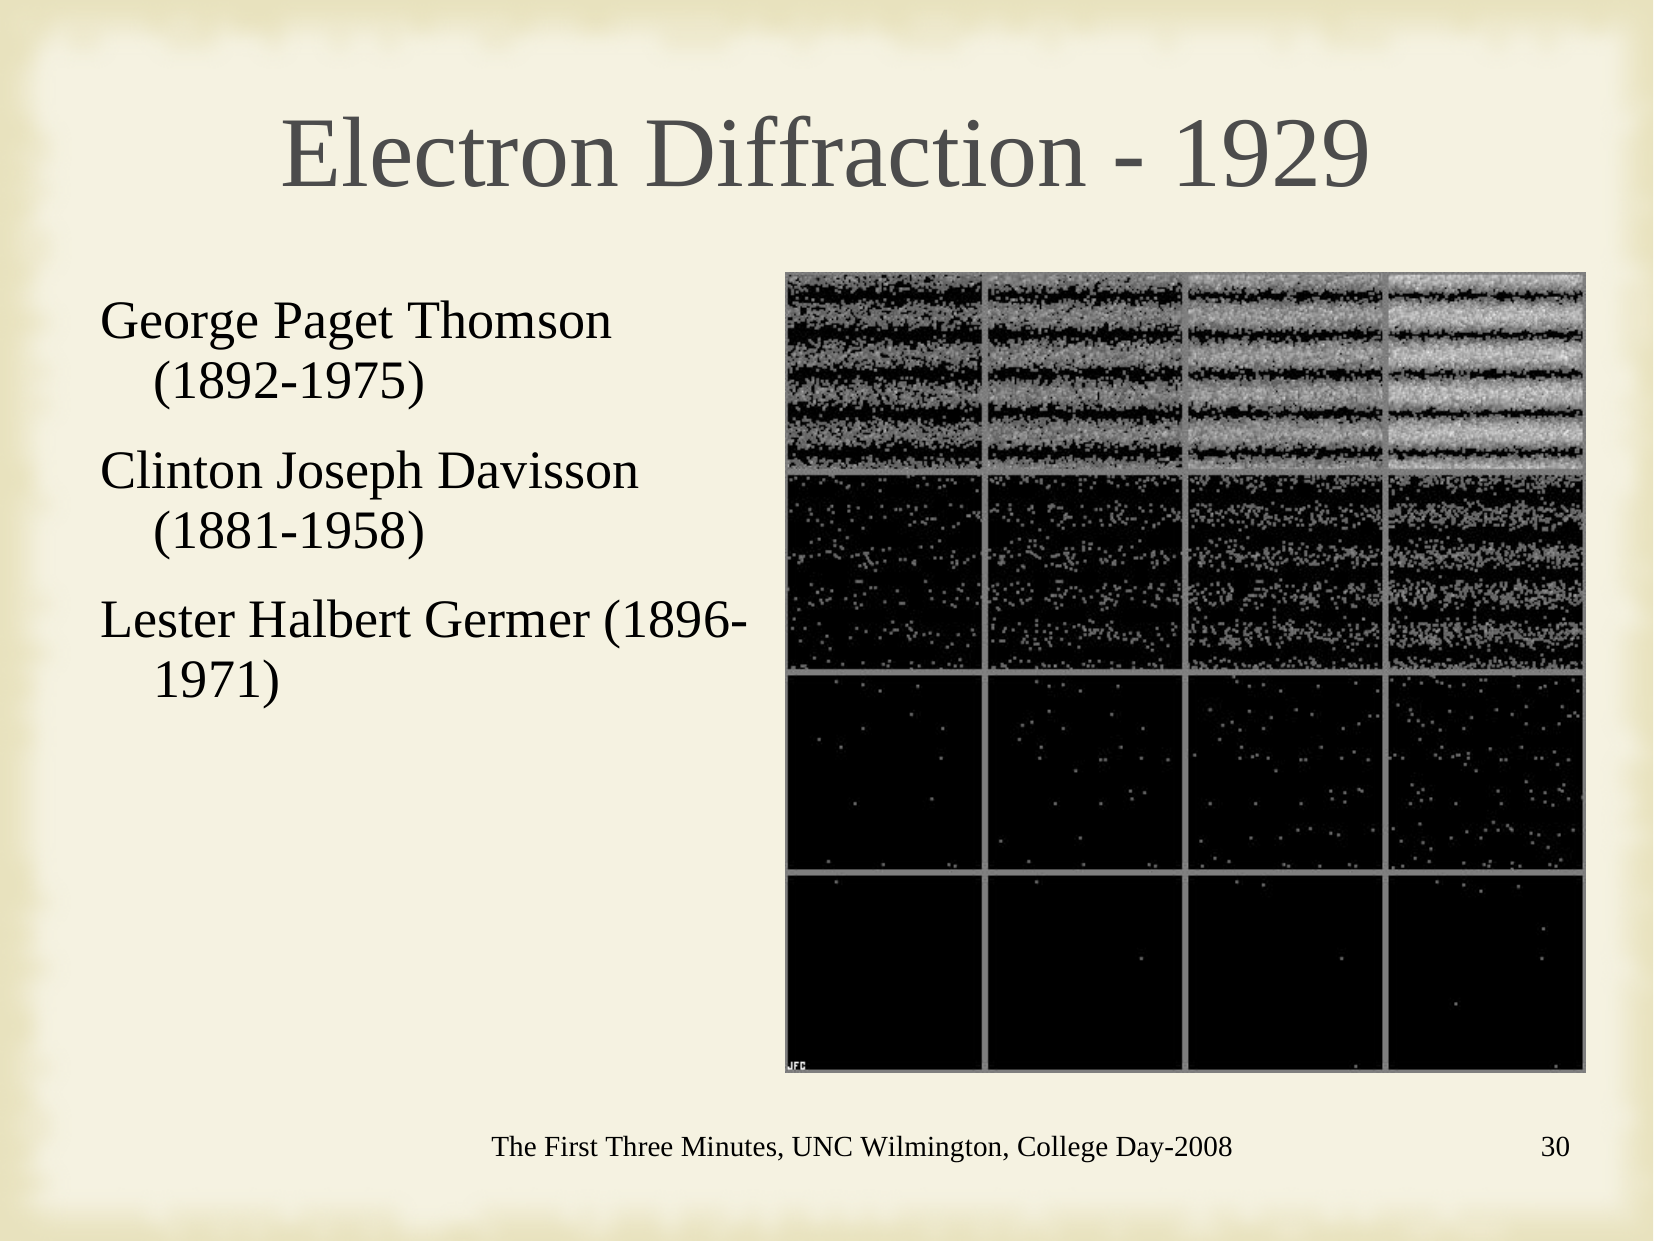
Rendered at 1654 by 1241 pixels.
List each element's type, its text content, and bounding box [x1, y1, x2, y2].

title Electron Diffraction - 1929 [82, 49, 1571, 257]
list George Paget Thomson (1892-1975) Clinton Joseph Davisson (1881-1958) Lester Halbert Germer (1896-1971) [82, 290, 751, 788]
picture [0, 0, 1654, 1241]
